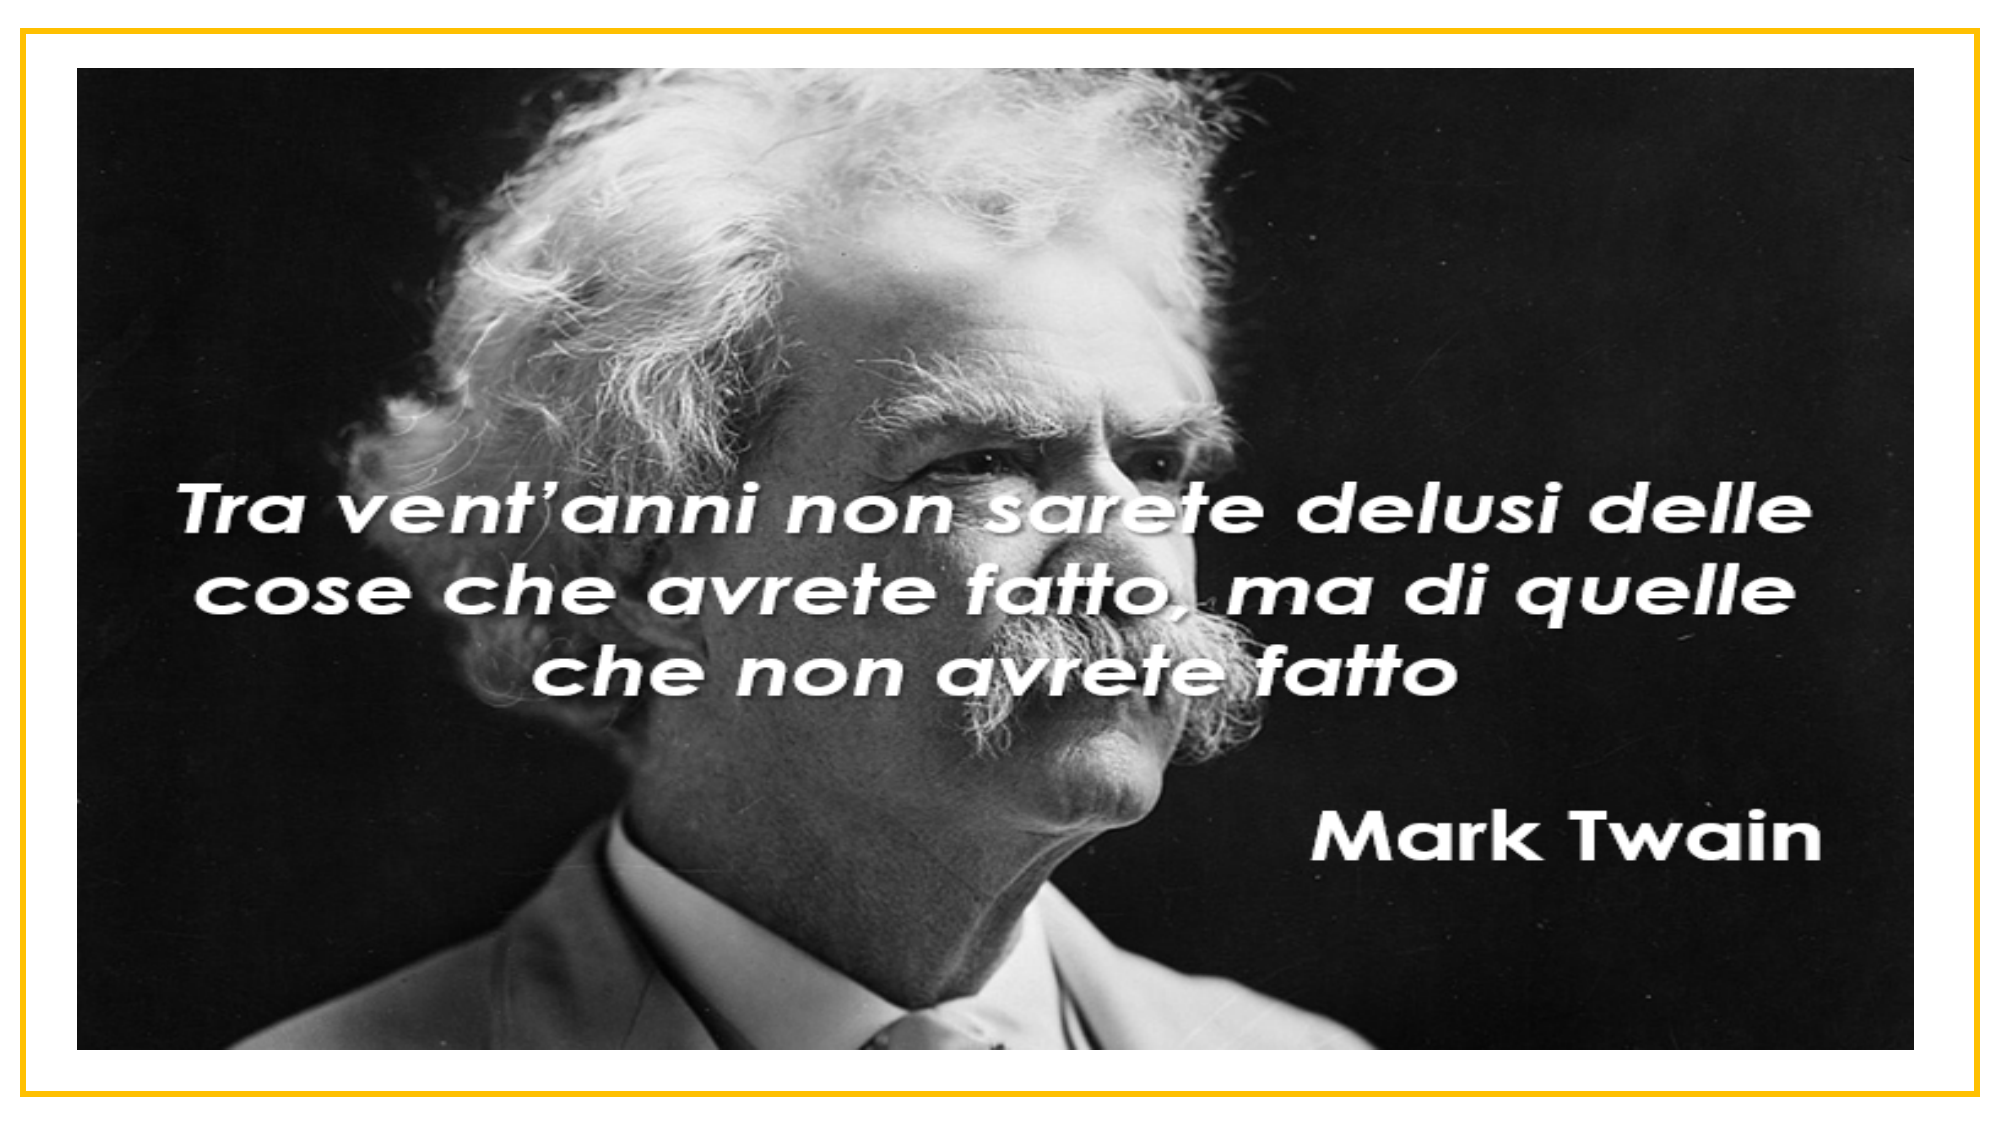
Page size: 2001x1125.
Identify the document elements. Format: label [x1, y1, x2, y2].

picture [77, 68, 1914, 1051]
text_box [22, 31, 1978, 1095]
